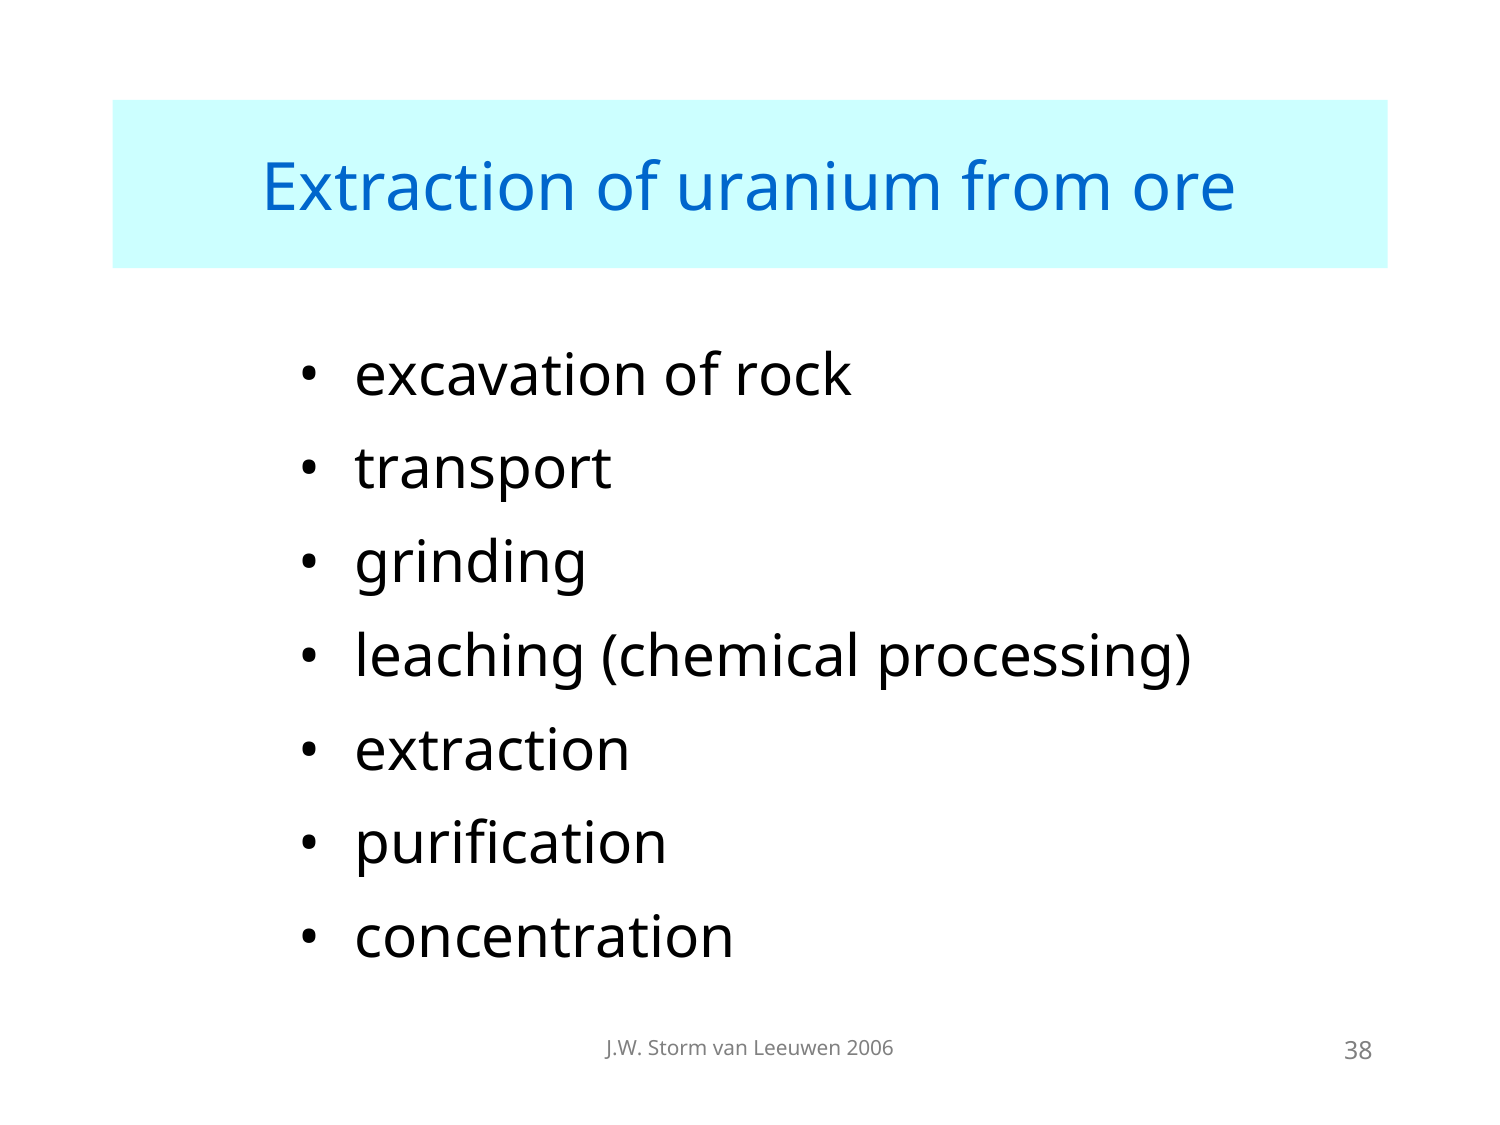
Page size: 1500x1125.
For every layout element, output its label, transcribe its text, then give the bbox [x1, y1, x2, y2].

list excavation of rock transport grinding leaching (chemical processing) extraction purification concentration [283, 324, 1388, 1001]
title Extraction of uranium from ore [112, 99, 1388, 269]
